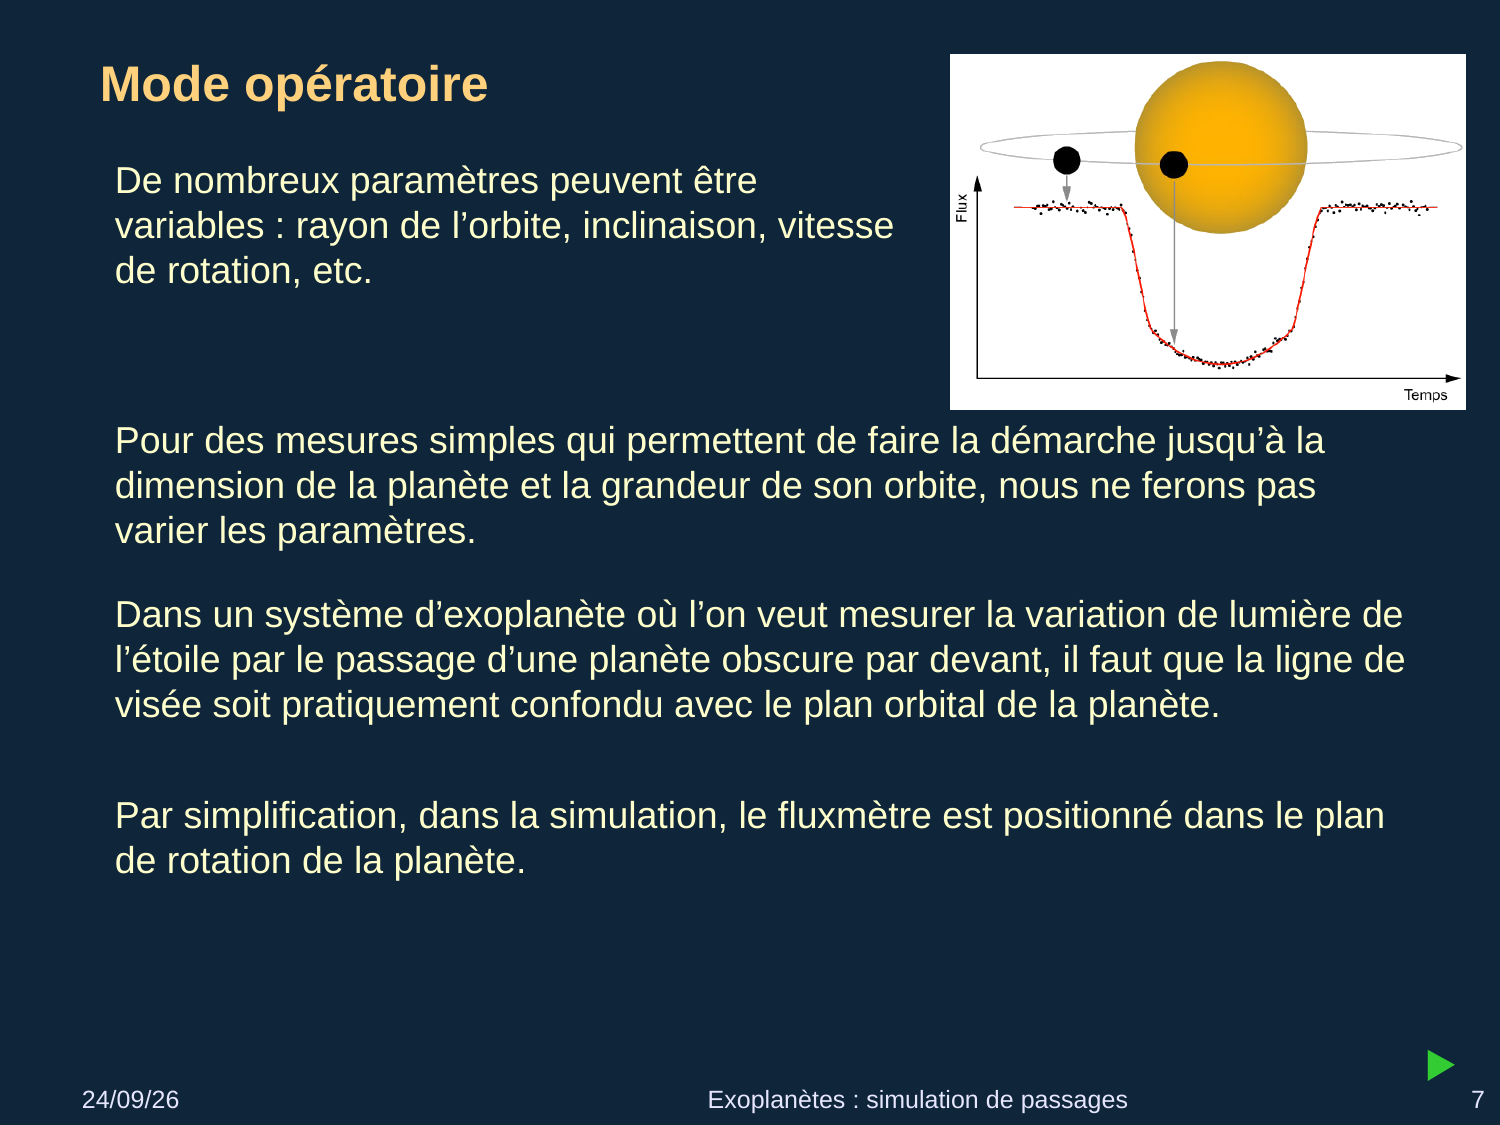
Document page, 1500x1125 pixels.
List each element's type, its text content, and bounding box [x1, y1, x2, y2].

text_box De nombreux paramètres peuvent être variables : rayon de l’orbite, inclinaison, vitesse de rotation, etc. [100, 148, 916, 300]
text_box  [1409, 1034, 1475, 1096]
text_box Dans un système d’exoplanète où l’on veut mesurer la variation de lumière de l’étoile par le passage d’une planète obscure par devant, il faut que la ligne de visée soit pratiquement confondu avec le plan orbital de la planète. [100, 582, 1424, 734]
text_box Par simplification, dans la simulation, le fluxmètre est positionné dans le plan de rotation de la planète. [100, 783, 1424, 890]
text_box Mode opératoire [85, 44, 504, 120]
text_box Pour des mesures simples qui permettent de faire la démarche jusqu’à la dimension de la planète et la grandeur de son orbite, nous ne ferons pas varier les paramètres. [100, 408, 1424, 560]
picture [950, 54, 1466, 410]
